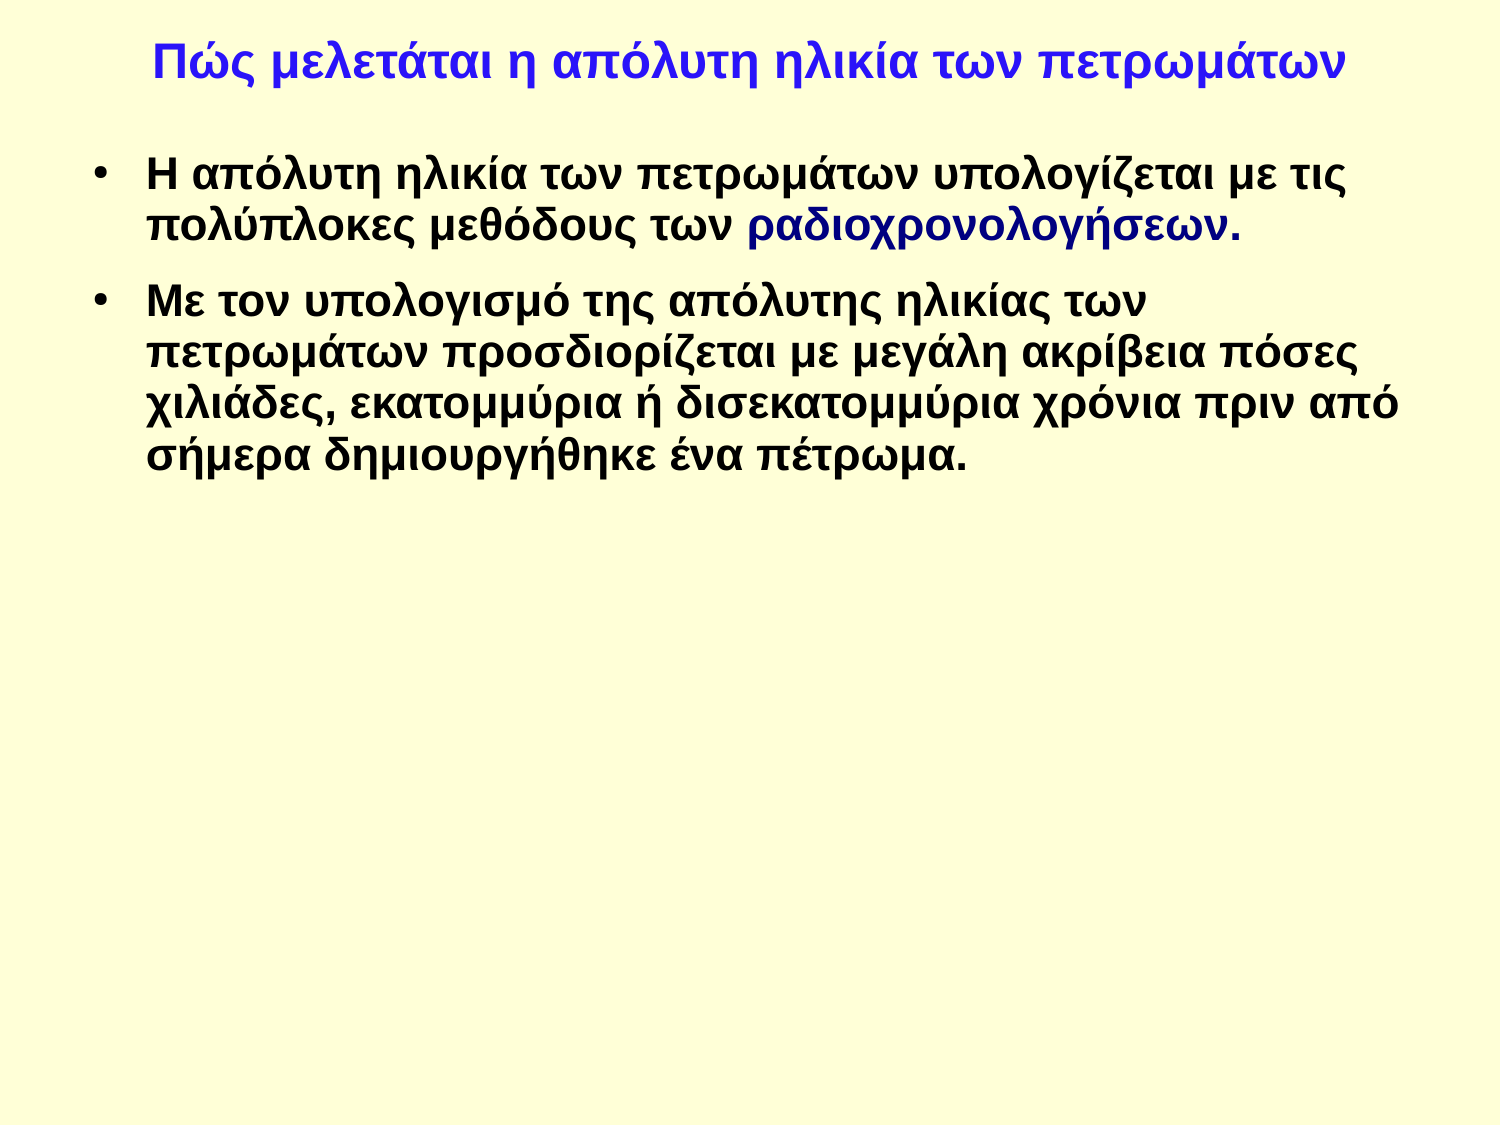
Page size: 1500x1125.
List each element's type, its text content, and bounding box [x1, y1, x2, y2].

list Η απόλυτη ηλικία των πετρωμάτων υπολογίζεται με τις πολύπλοκες μεθόδους των ραδιοχρονολογήσεων. Με τον υπολογισμό της απόλυτης ηλικίας των πετρωμάτων προσδιορίζεται με μεγάλη ακρίβεια πόσες χιλιάδες, εκατομμύρια ή δισεκατομμύρια χρόνια πριν από σήμερα δημιουργήθηκε ένα πέτρωμα. [75, 147, 1425, 801]
title Πώς μελετάται η απόλυτη ηλικία των πετρωμάτων [75, 23, 1425, 99]
